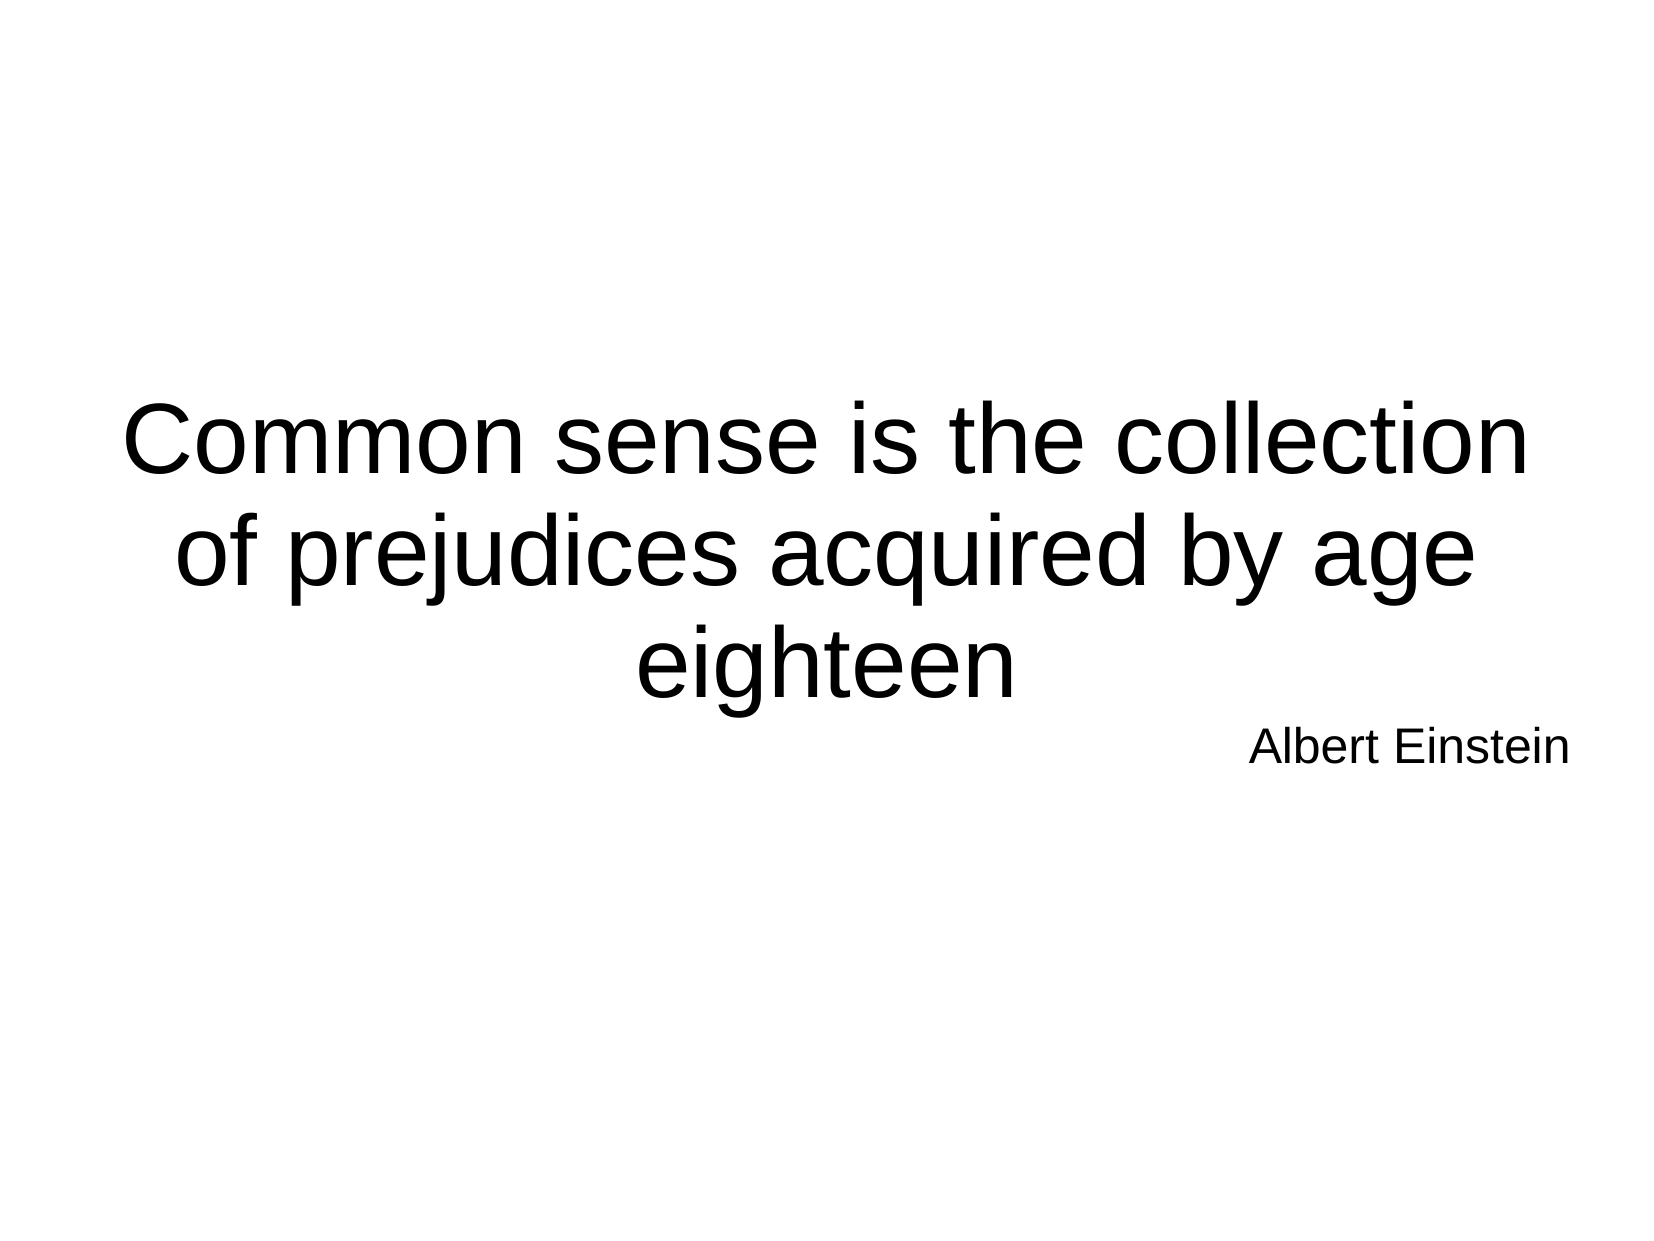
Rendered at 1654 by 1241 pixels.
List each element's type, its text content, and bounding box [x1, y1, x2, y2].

subtitle Common sense is the collection of prejudices acquired by age eighteen Albert Einstein [82, 56, 1571, 1102]
